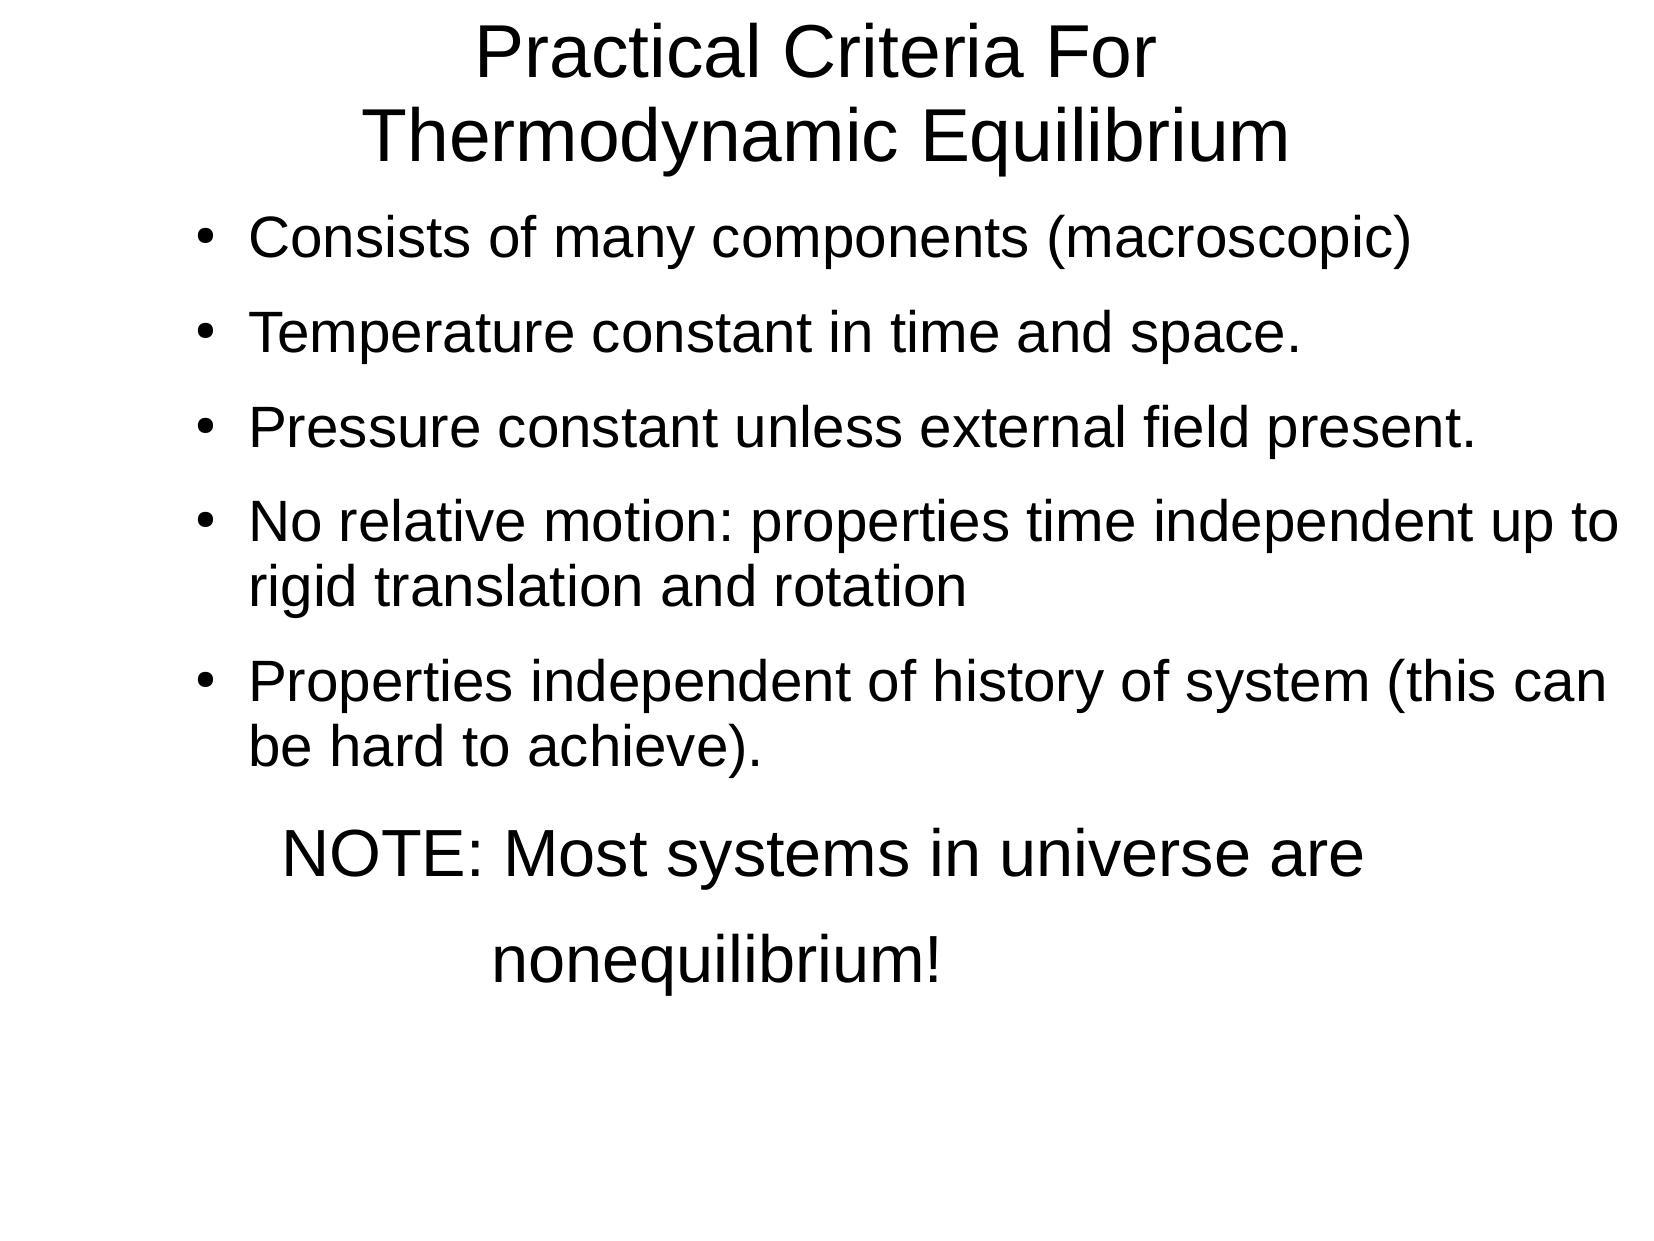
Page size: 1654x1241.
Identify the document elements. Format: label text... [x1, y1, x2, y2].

title Practical Criteria For Thermodynamic Equilibrium [82, 0, 1571, 188]
list Consists of many components (macroscopic) Temperature constant in time and space. Pressure constant unless external field present. No relative motion: properties time independent up to rigid translation and rotation Properties independent of history of system (this can be hard to achieve). NOTE: Most systems in universe are nonequilibrium! [177, 205, 1654, 997]
